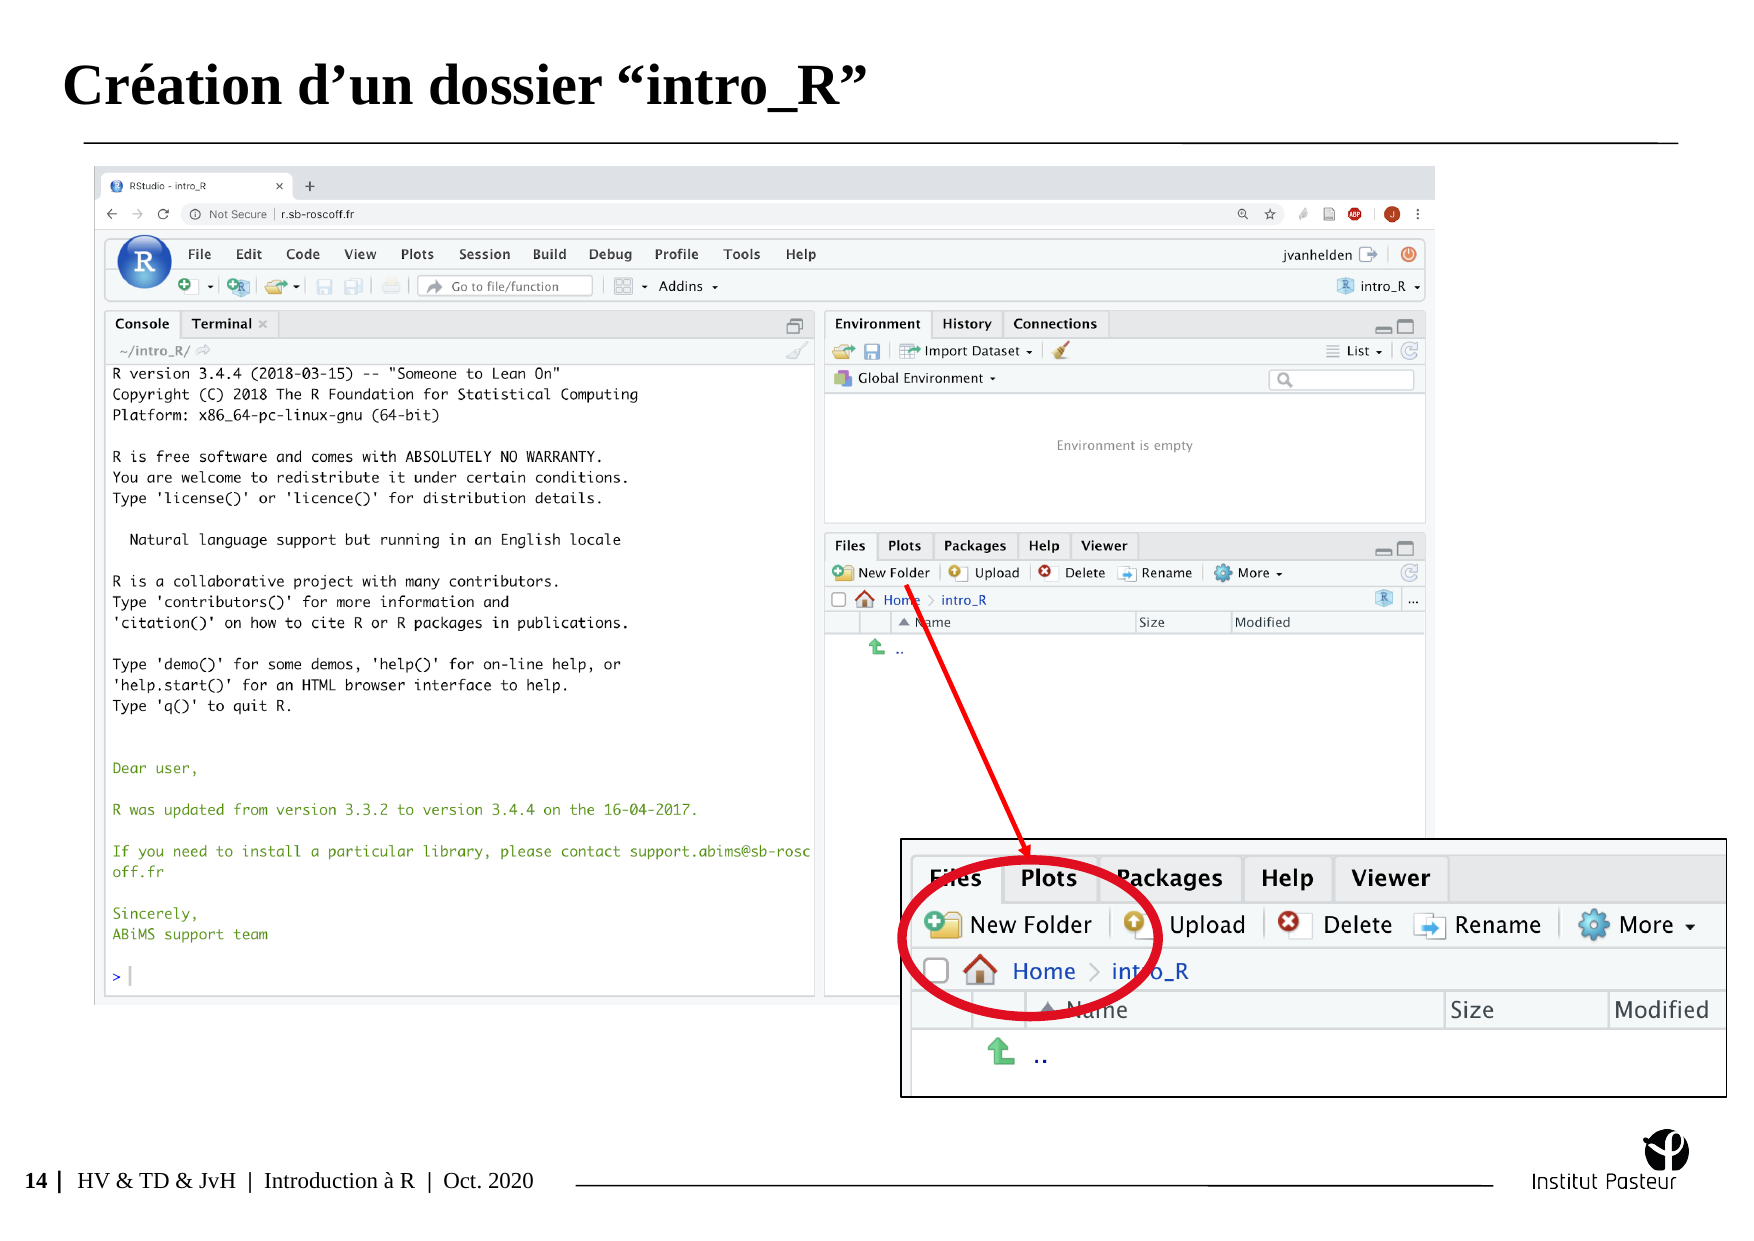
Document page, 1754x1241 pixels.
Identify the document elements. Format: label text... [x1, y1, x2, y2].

picture [907, 865, 1153, 1011]
text_box Création d’un dossier “intro_R” [62, 2, 1692, 160]
picture [902, 839, 1022, 914]
picture [902, 839, 1726, 1097]
picture [75, 166, 1435, 1027]
picture [1533, 1129, 1689, 1189]
